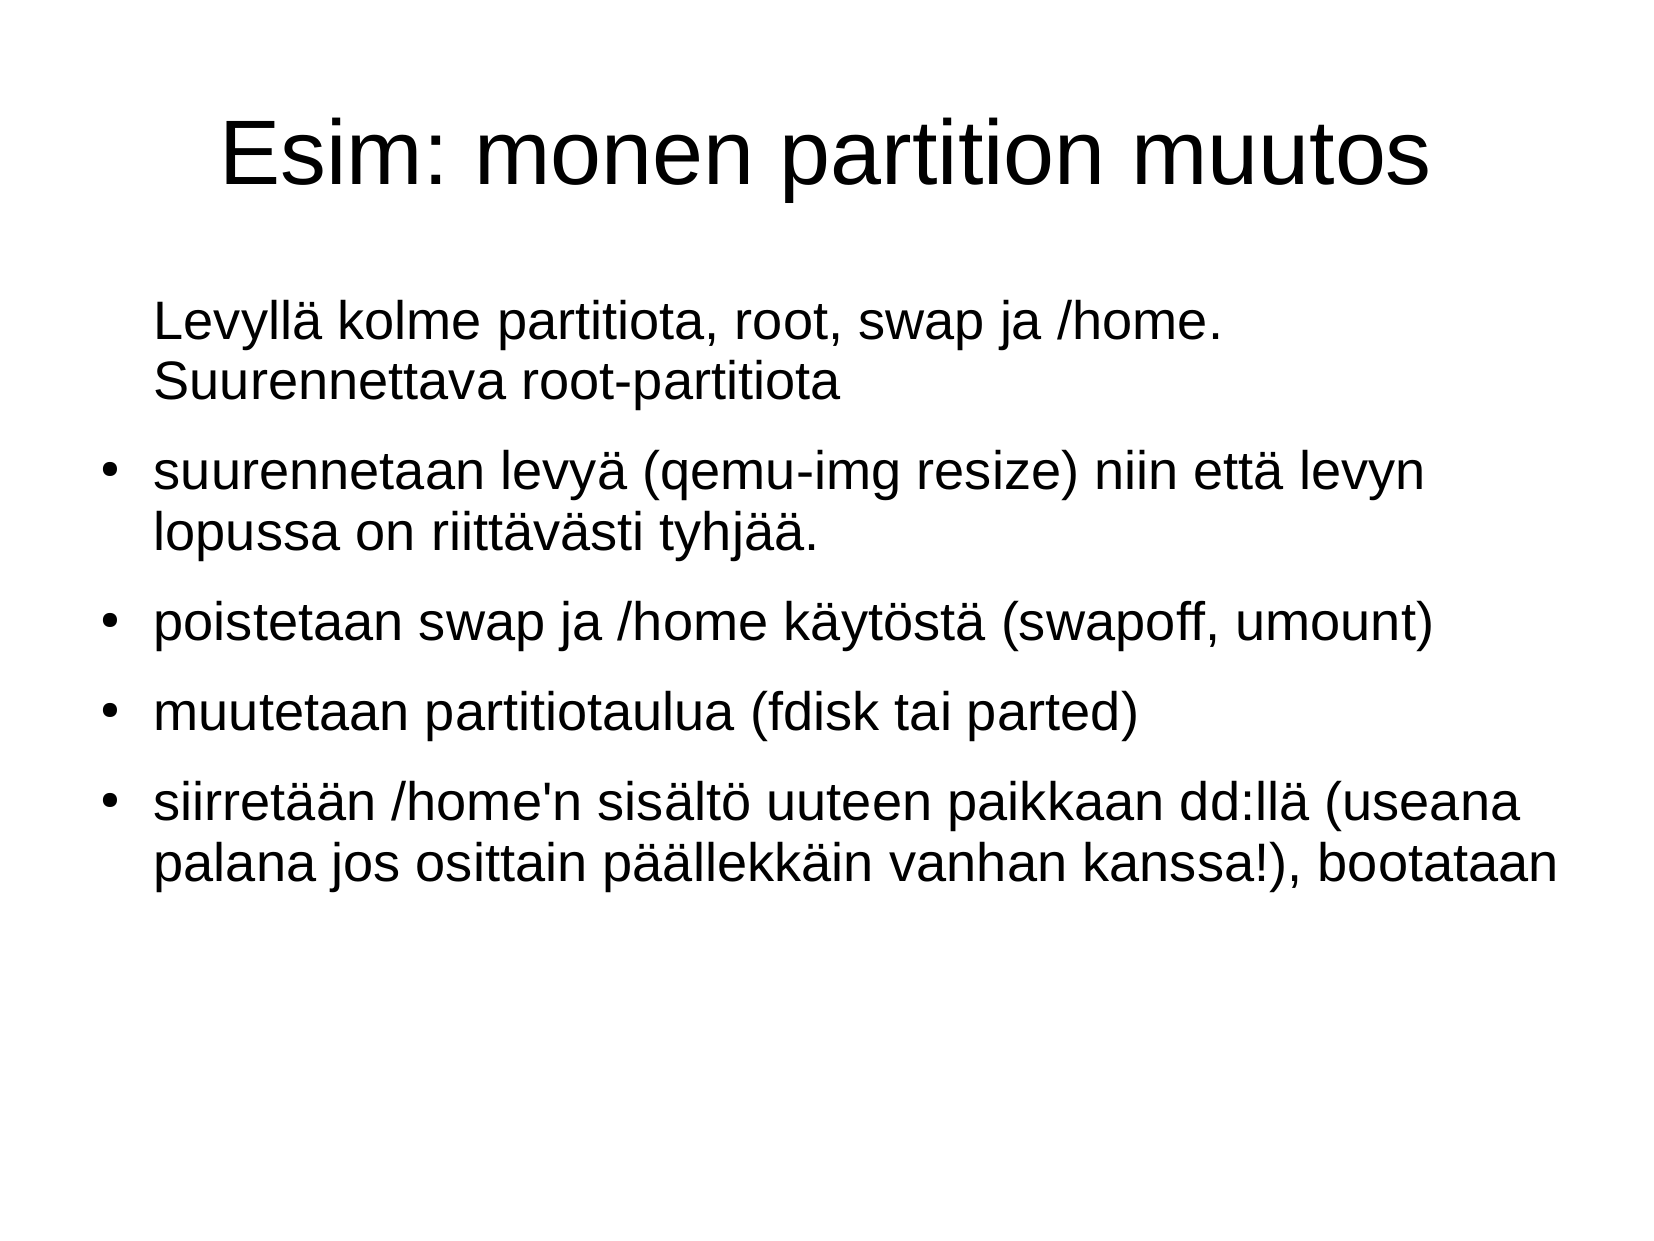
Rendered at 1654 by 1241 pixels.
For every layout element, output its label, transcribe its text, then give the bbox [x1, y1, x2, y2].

list Levyllä kolme partitiota, root, swap ja /home. Suurennettava root-partitiota suurennetaan levyä (qemu-img resize) niin että levyn lopussa on riittävästi tyhjää. poistetaan swap ja /home käytöstä (swapoff, umount) muutetaan partitiotaulua (fdisk tai parted) siirretään /home'n sisältö uuteen paikkaan dd:llä (useana palana jos osittain päällekkäin vanhan kanssa!), bootataan [82, 290, 1571, 1010]
title Esim: monen partition muutos [82, 49, 1571, 257]
